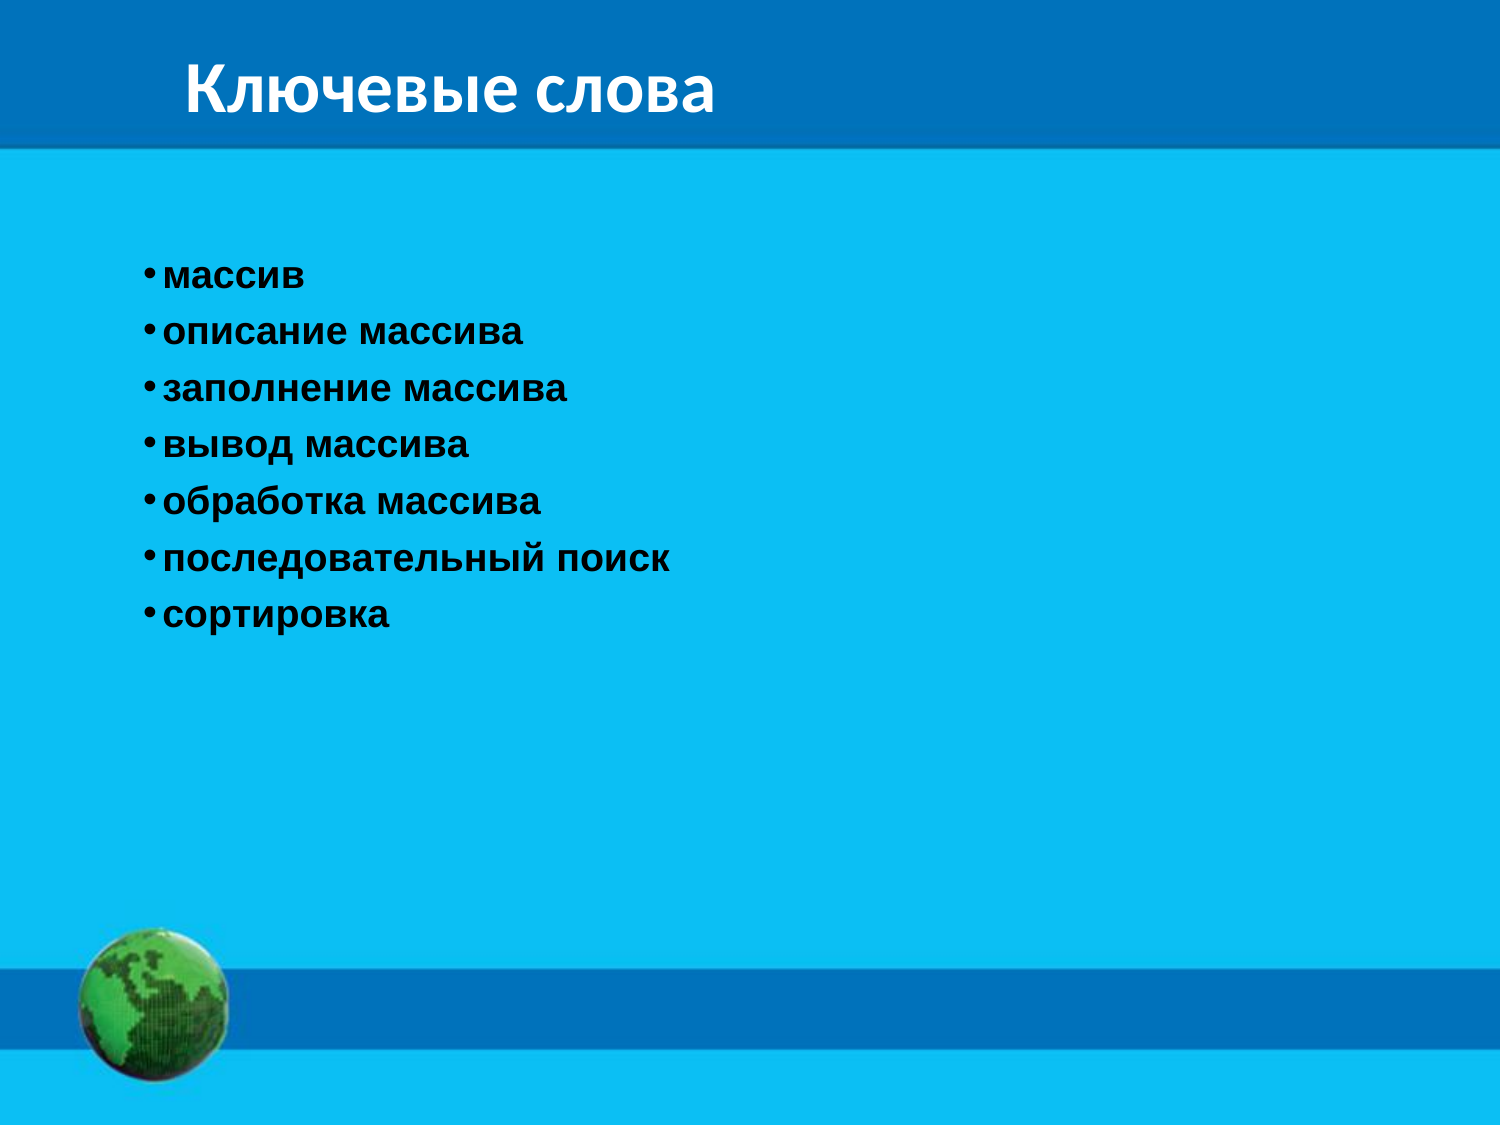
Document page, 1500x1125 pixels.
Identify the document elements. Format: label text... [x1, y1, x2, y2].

picture [0, 0, 1500, 146]
picture [0, 926, 1500, 1086]
text_box массив описание массива заполнение массива вывод массива обработка массива последовательный поиск сортировка [76, 231, 1449, 646]
text_box Ключевые слова [171, 30, 1425, 135]
